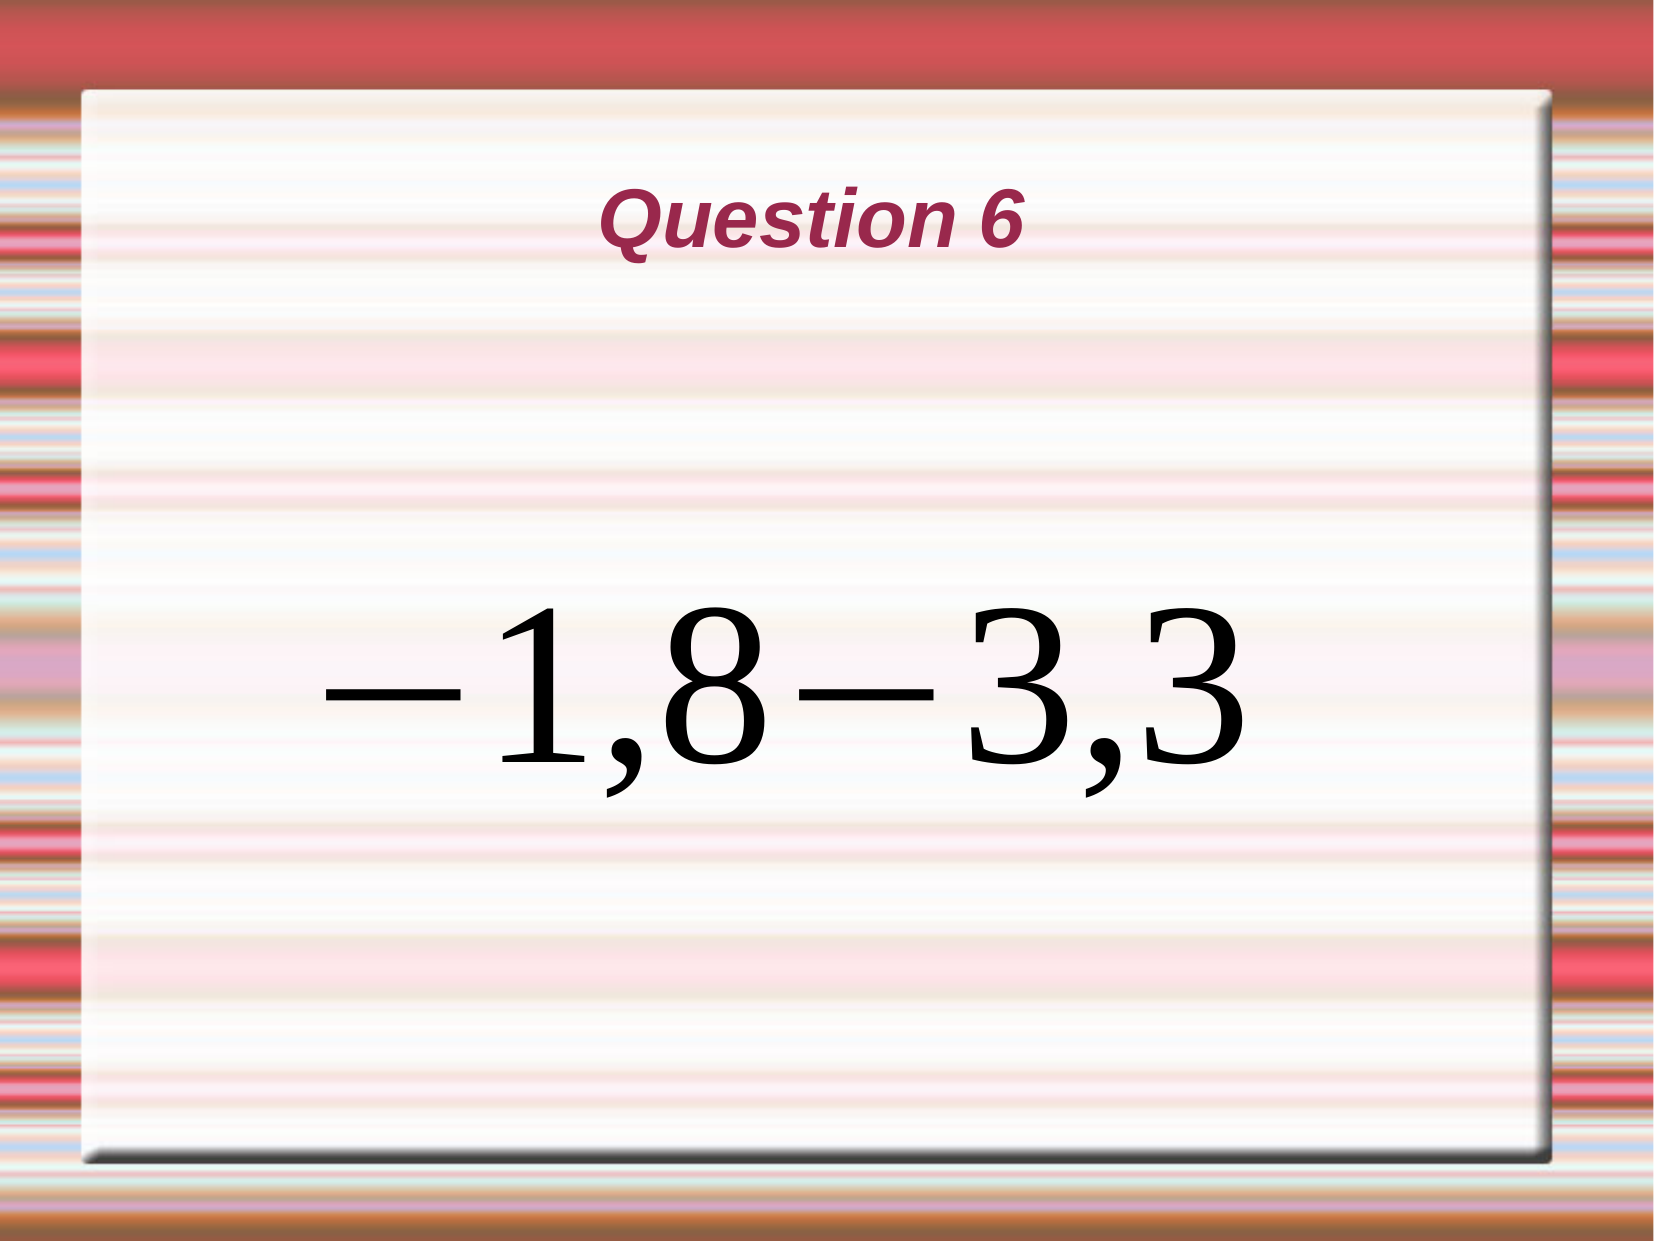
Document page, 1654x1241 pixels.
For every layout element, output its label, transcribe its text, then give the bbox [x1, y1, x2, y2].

title Question 6 [88, 114, 1534, 322]
chart [295, 555, 1258, 813]
picture [0, 0, 1654, 1241]
